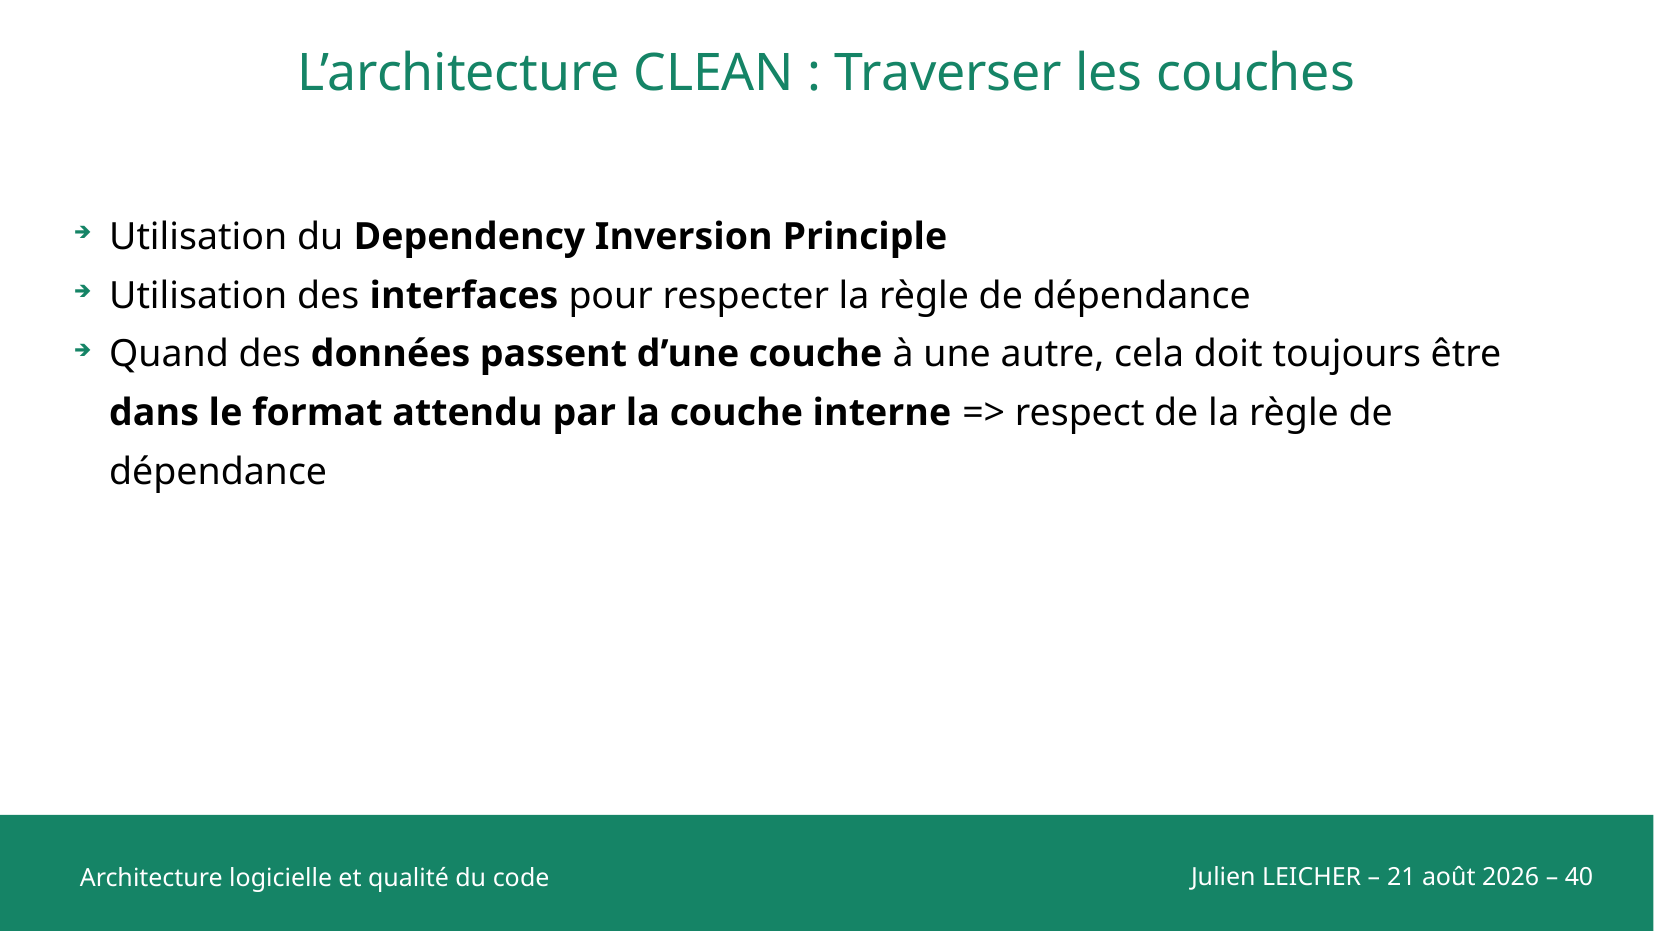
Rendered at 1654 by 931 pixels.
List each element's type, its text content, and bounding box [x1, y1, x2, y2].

text_box Architecture logicielle et qualité du code [64, 852, 798, 898]
text_box Julien LEICHER – 4 mars 2022 – <numéro> [0, 814, 1654, 931]
text_box L’architecture CLEAN : Traverser les couches [0, 27, 1654, 113]
text_box Utilisation du Dependency Inversion Principle Utilisation des interfaces pour respecter la règle de dépendance Quand des données passent d’une couche à une autre, cela doit toujours être dans le format attendu par la couche interne => respect de la règle de dépendance [59, 194, 1595, 678]
